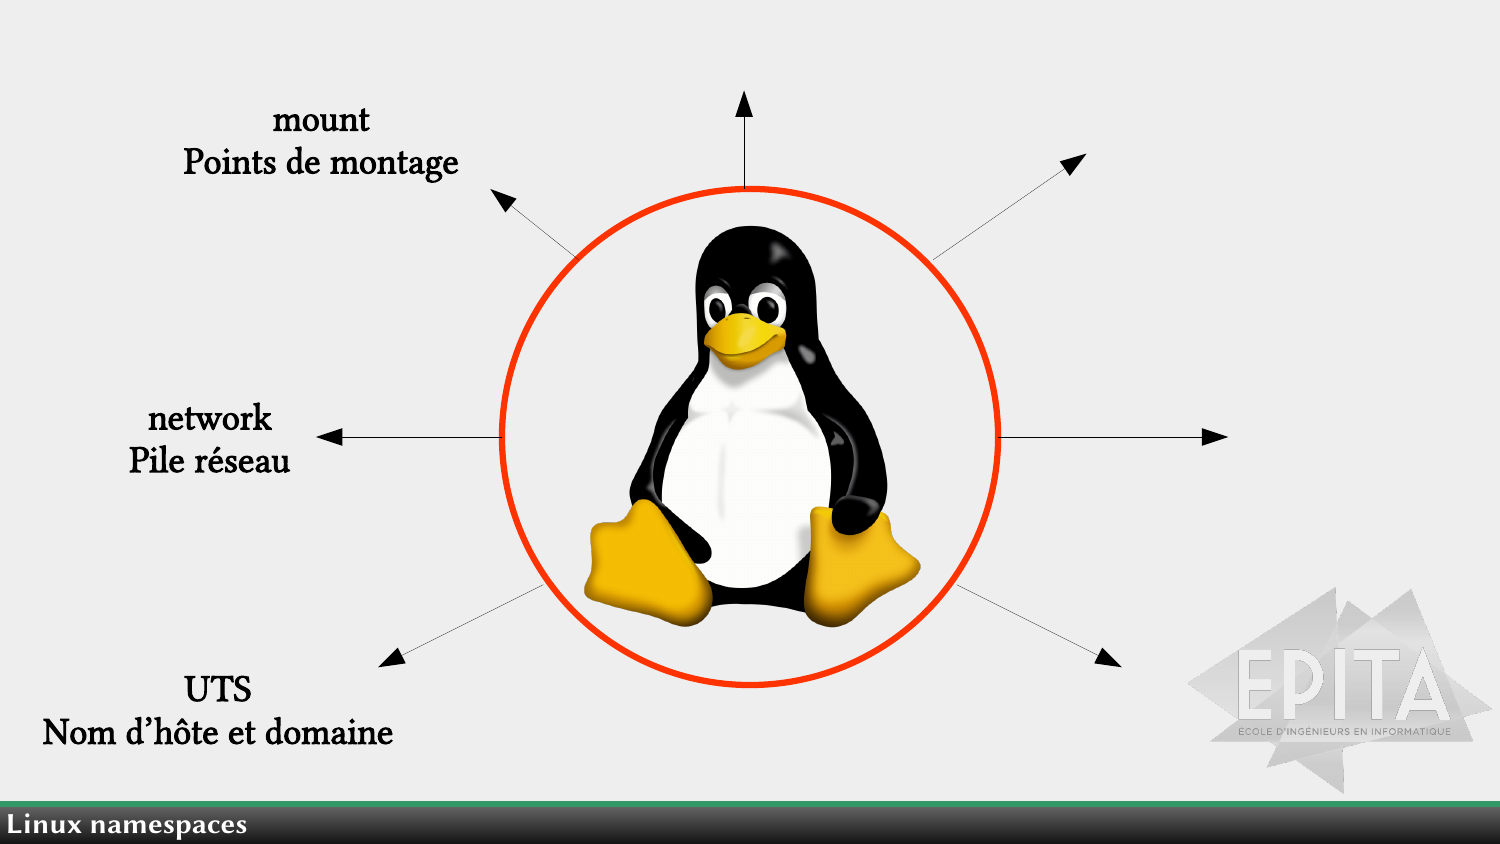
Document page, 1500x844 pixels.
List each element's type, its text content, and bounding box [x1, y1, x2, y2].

picture [1187, 587, 1492, 794]
picture [561, 199, 939, 645]
text_box network Pile réseau [129, 389, 308, 488]
text_box UTS Nom d’hôte et domaine [43, 661, 426, 760]
text_box mount Points de montage [183, 91, 485, 189]
title Linux namespaces [5, 801, 1075, 844]
